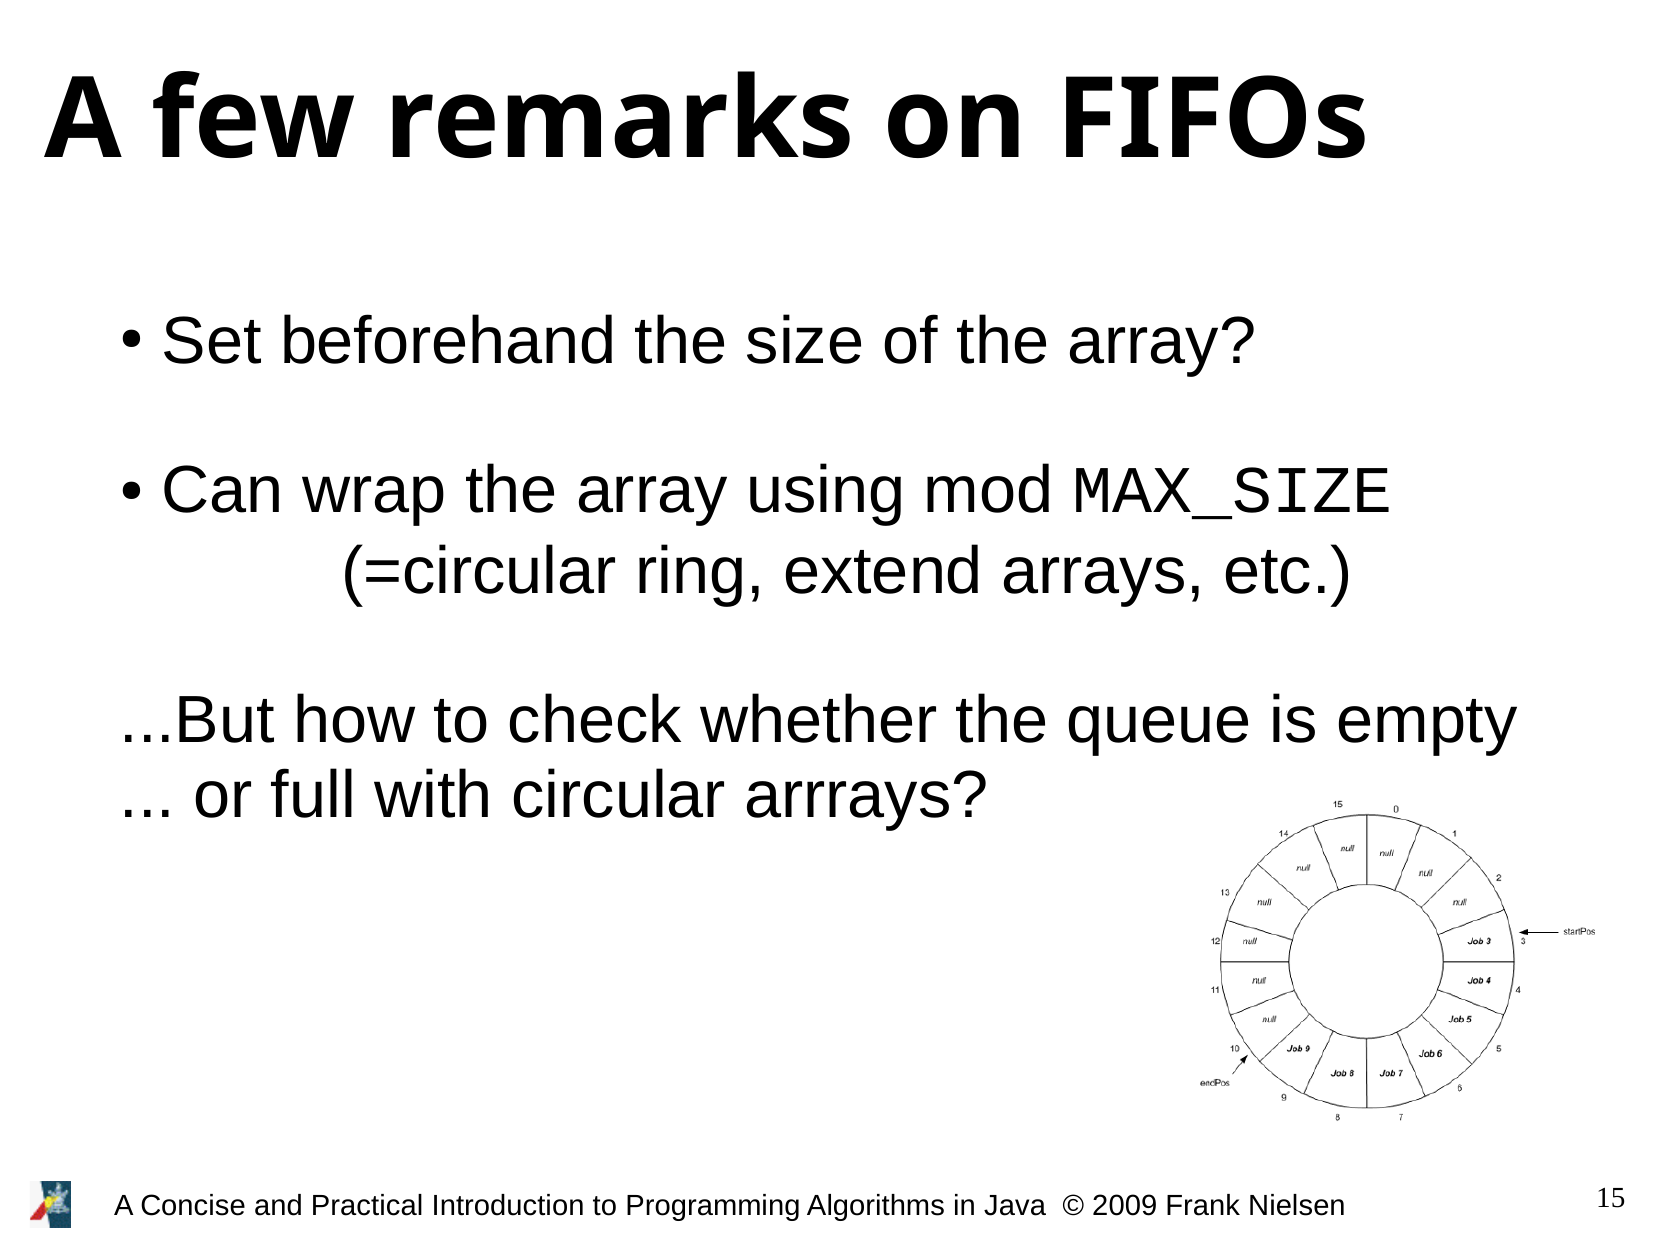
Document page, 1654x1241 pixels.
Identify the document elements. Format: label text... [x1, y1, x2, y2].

picture [29, 1181, 71, 1228]
text_box A few remarks on FIFOs [29, 29, 1576, 203]
picture [1200, 798, 1595, 1123]
text_box Set beforehand the size of the array? Can wrap the array using mod MAX_SIZE (=circular ring, extend arrays, etc.) ...But how to check whether the queue is empty ... or full with circular arrrays? [104, 295, 1535, 1139]
